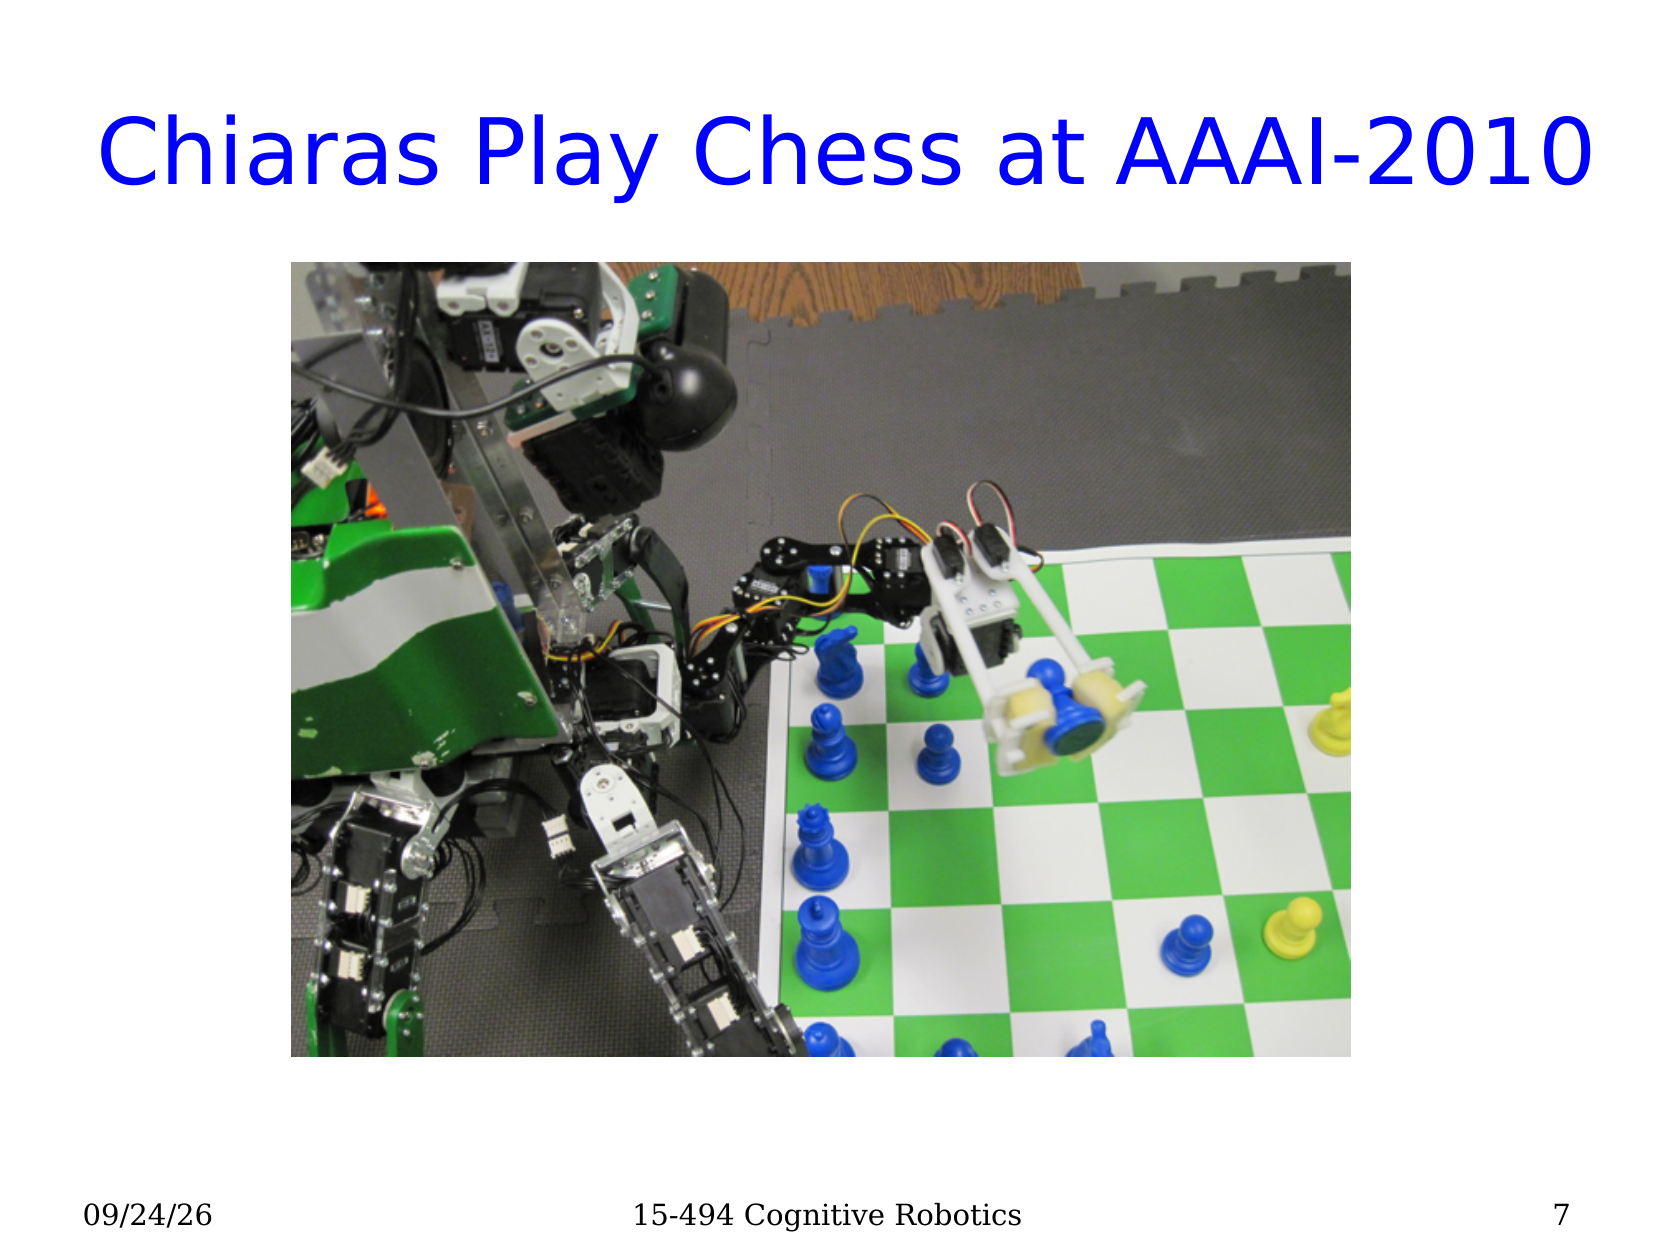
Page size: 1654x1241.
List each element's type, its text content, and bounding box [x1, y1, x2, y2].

picture [291, 262, 1351, 1057]
title Chiaras Play Chess at AAAI-2010 [82, 56, 1613, 250]
